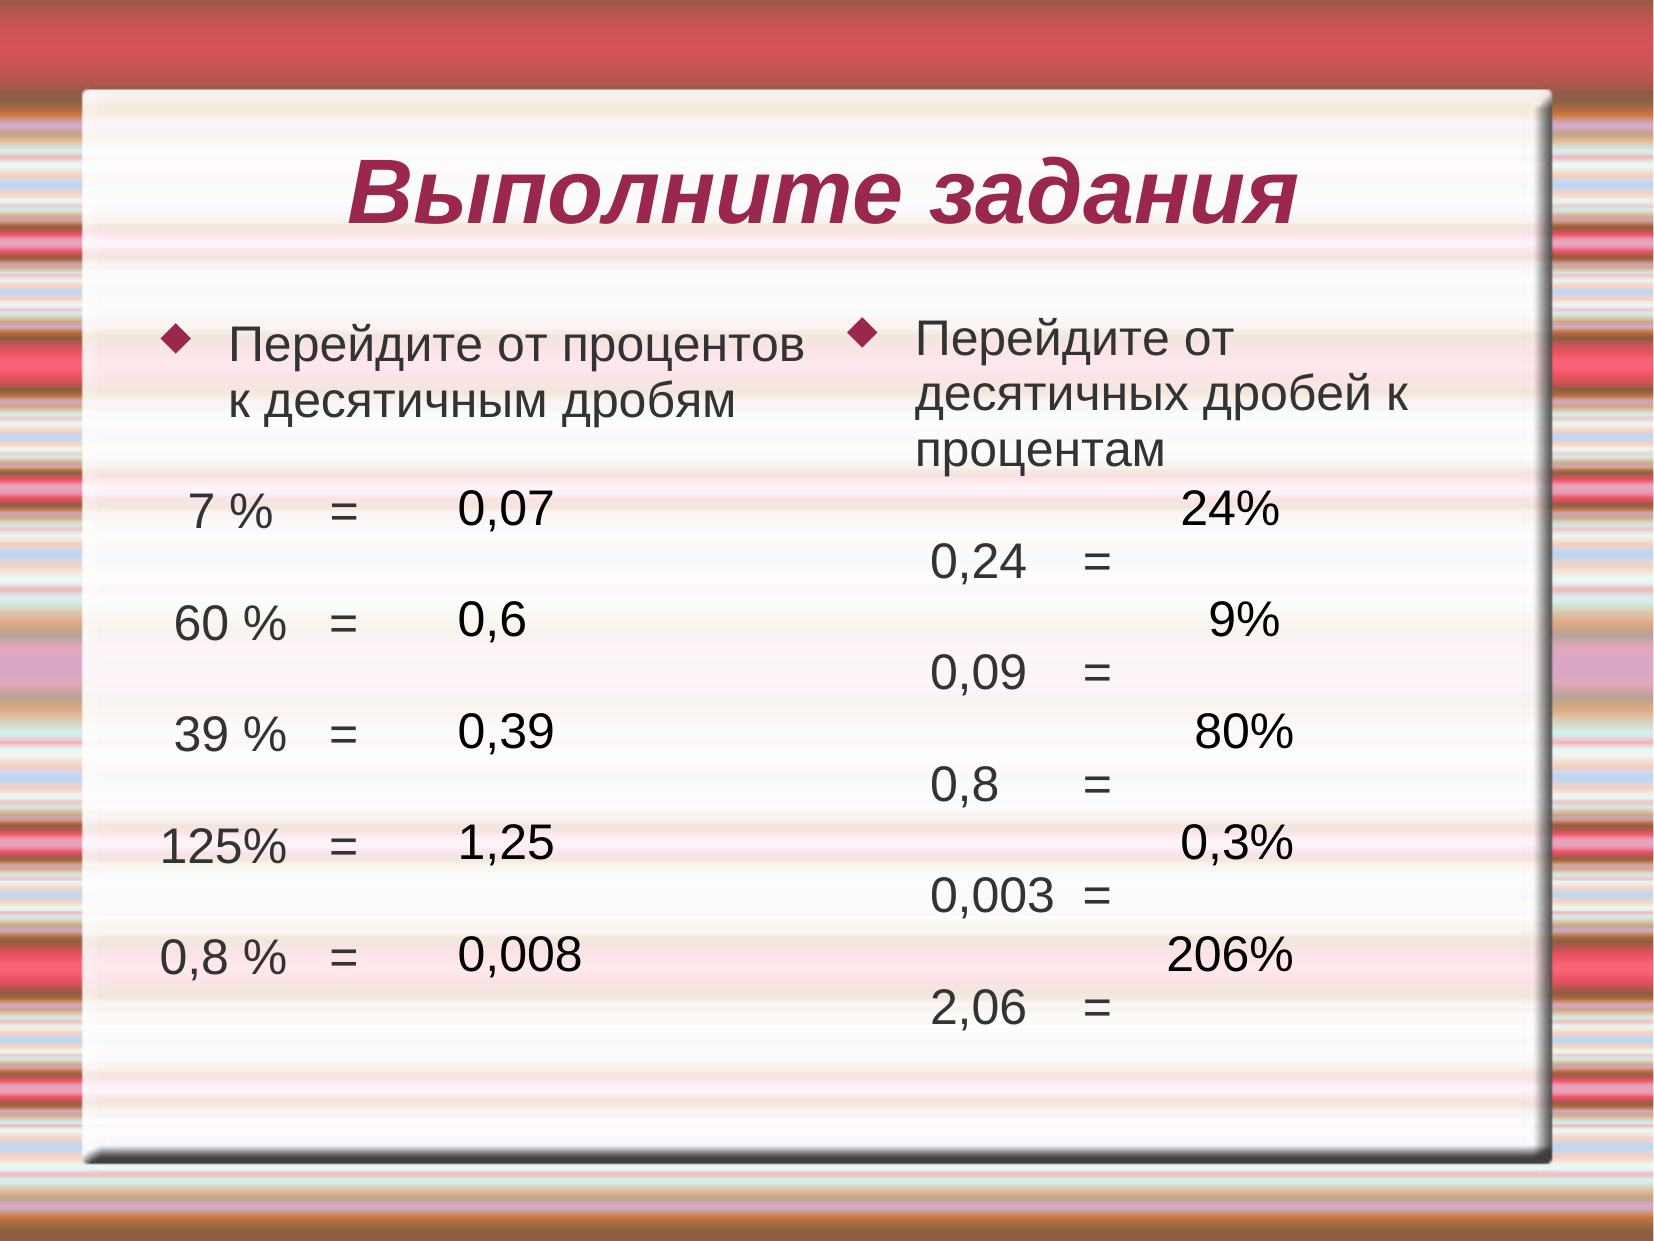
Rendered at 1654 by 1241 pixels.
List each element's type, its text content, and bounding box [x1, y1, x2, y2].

picture [0, 0, 1654, 1241]
text_box 24% 9% 80% 0,3% 206% [1151, 472, 1329, 989]
list Перейдите от десятичных дробей к процентам 0,24 = 0,09 = 0,8 = 0,003 = 2,06 = [832, 309, 1506, 1091]
text_box 0,07 0,6 0,39 1,25 0,008 [442, 472, 821, 1049]
title Выполните задания [118, 88, 1531, 296]
list Перейдите от процентов к десятичным дробям 7 % = 60 % = 39 % = 125% = 0,8 % = [145, 316, 820, 1098]
